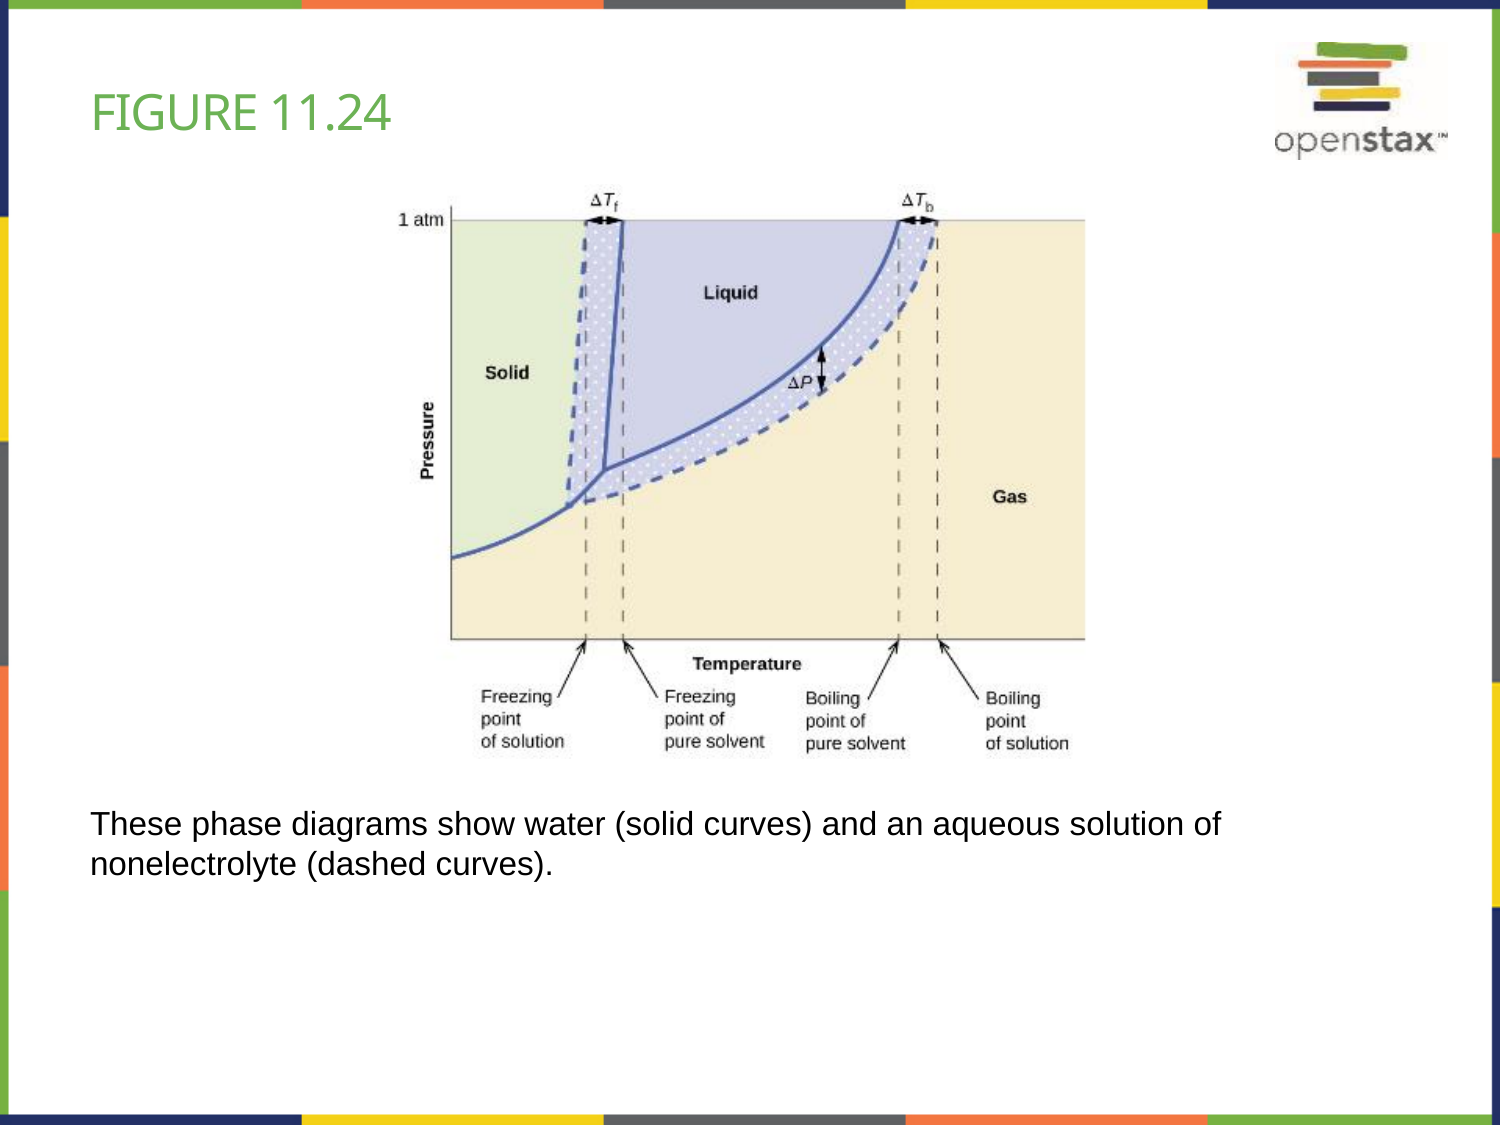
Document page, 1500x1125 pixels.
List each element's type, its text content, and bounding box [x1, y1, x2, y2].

list These phase diagrams show water (solid curves) and an aqueous solution of nonelectrolyte (dashed curves). [75, 794, 1398, 986]
picture [0, 0, 1500, 1125]
title Figure 11.24 [75, 39, 1398, 148]
